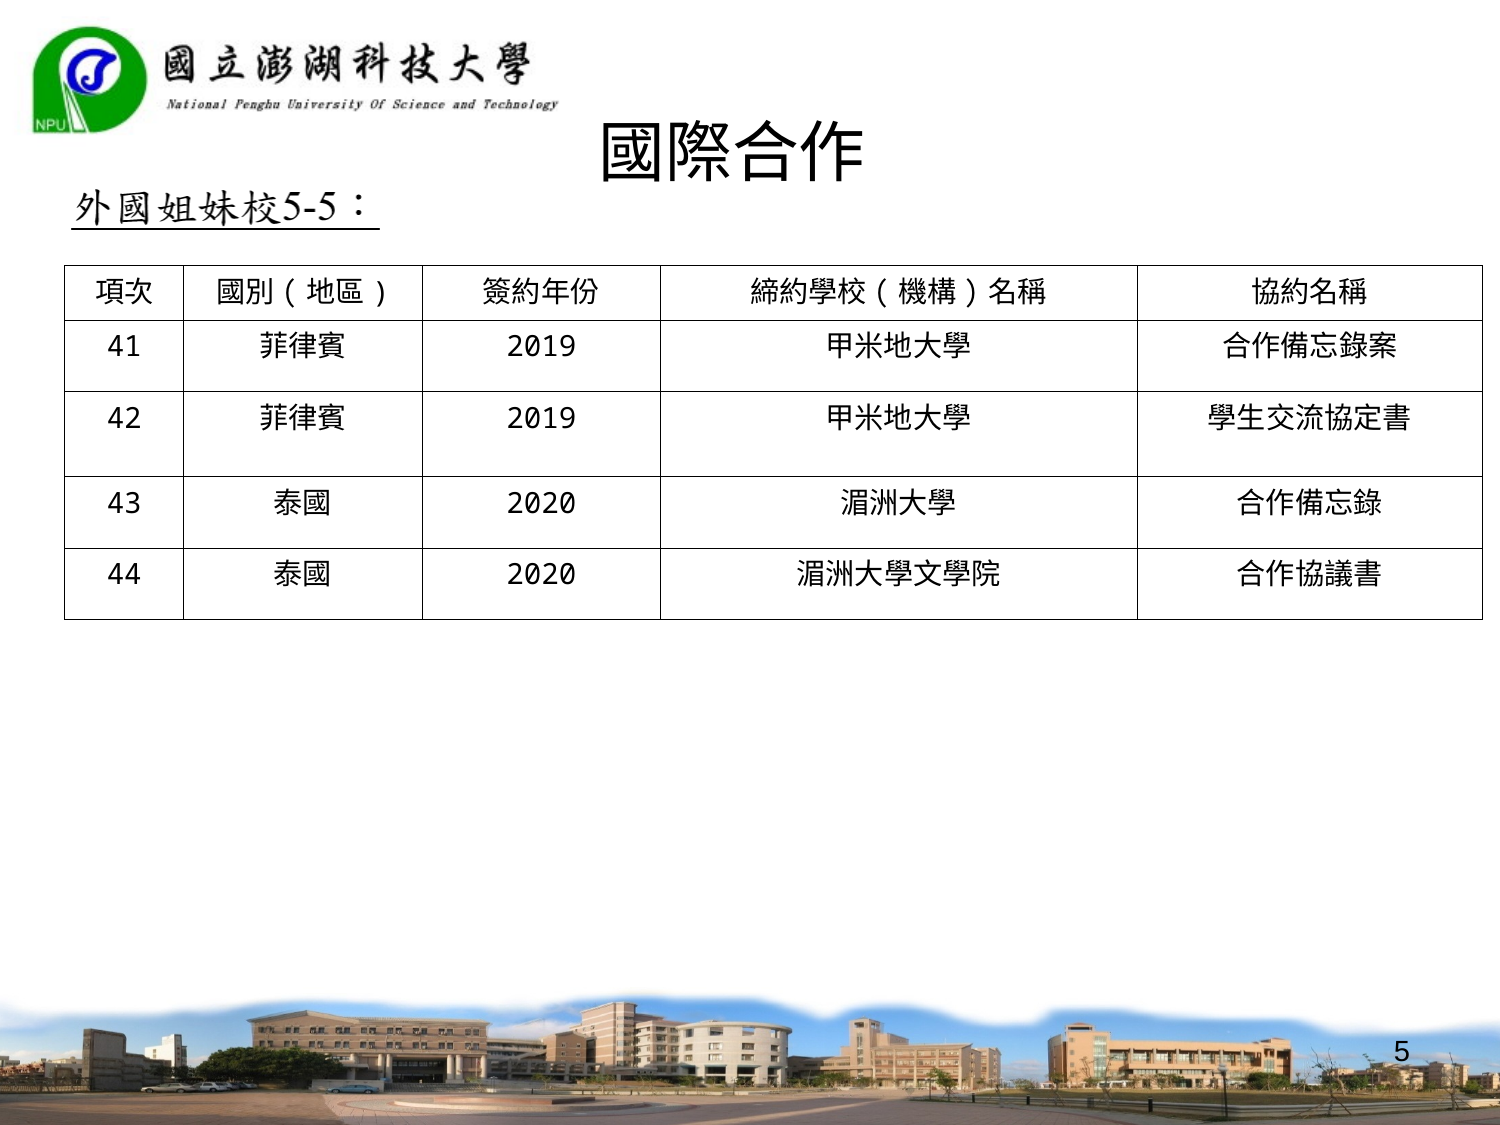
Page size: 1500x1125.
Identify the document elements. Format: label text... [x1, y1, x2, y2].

table_header 協約名稱 [1138, 266, 1482, 320]
table_header 項次 [65, 266, 183, 320]
table_cell 43 [65, 477, 183, 548]
table_cell 合作協議書 [1138, 549, 1482, 619]
table_cell 甲米地大學 [661, 321, 1137, 391]
table_header 國別(地區) [184, 266, 422, 320]
table_header 締約學校(機構)名稱 [661, 266, 1137, 320]
table_cell 42 [65, 392, 183, 476]
table_cell 菲律賓 [184, 321, 422, 391]
table_header 簽約年份 [423, 266, 660, 320]
table_cell 2019 [423, 392, 660, 476]
table_cell 合作備忘錄 [1138, 477, 1482, 548]
table_cell 44 [65, 549, 183, 619]
table_cell 2019 [423, 321, 660, 391]
text_box <編號> [1074, 1024, 1426, 1103]
table_cell 湄洲大學文學院 [661, 549, 1137, 619]
table_cell 學生交流協定書 [1138, 392, 1482, 476]
table_cell 合作備忘錄案 [1138, 321, 1482, 391]
text_box 國際合作 [383, 101, 1081, 198]
picture [0, 0, 1500, 1125]
table_cell 湄洲大學 [661, 477, 1137, 548]
table_cell 2020 [423, 477, 660, 548]
table_cell 泰國 [184, 549, 422, 619]
table_cell 甲米地大學 [661, 392, 1137, 476]
table_cell 41 [65, 321, 183, 391]
table_cell 2020 [423, 549, 660, 619]
table_cell 泰國 [184, 477, 422, 548]
table_cell 菲律賓 [184, 392, 422, 476]
